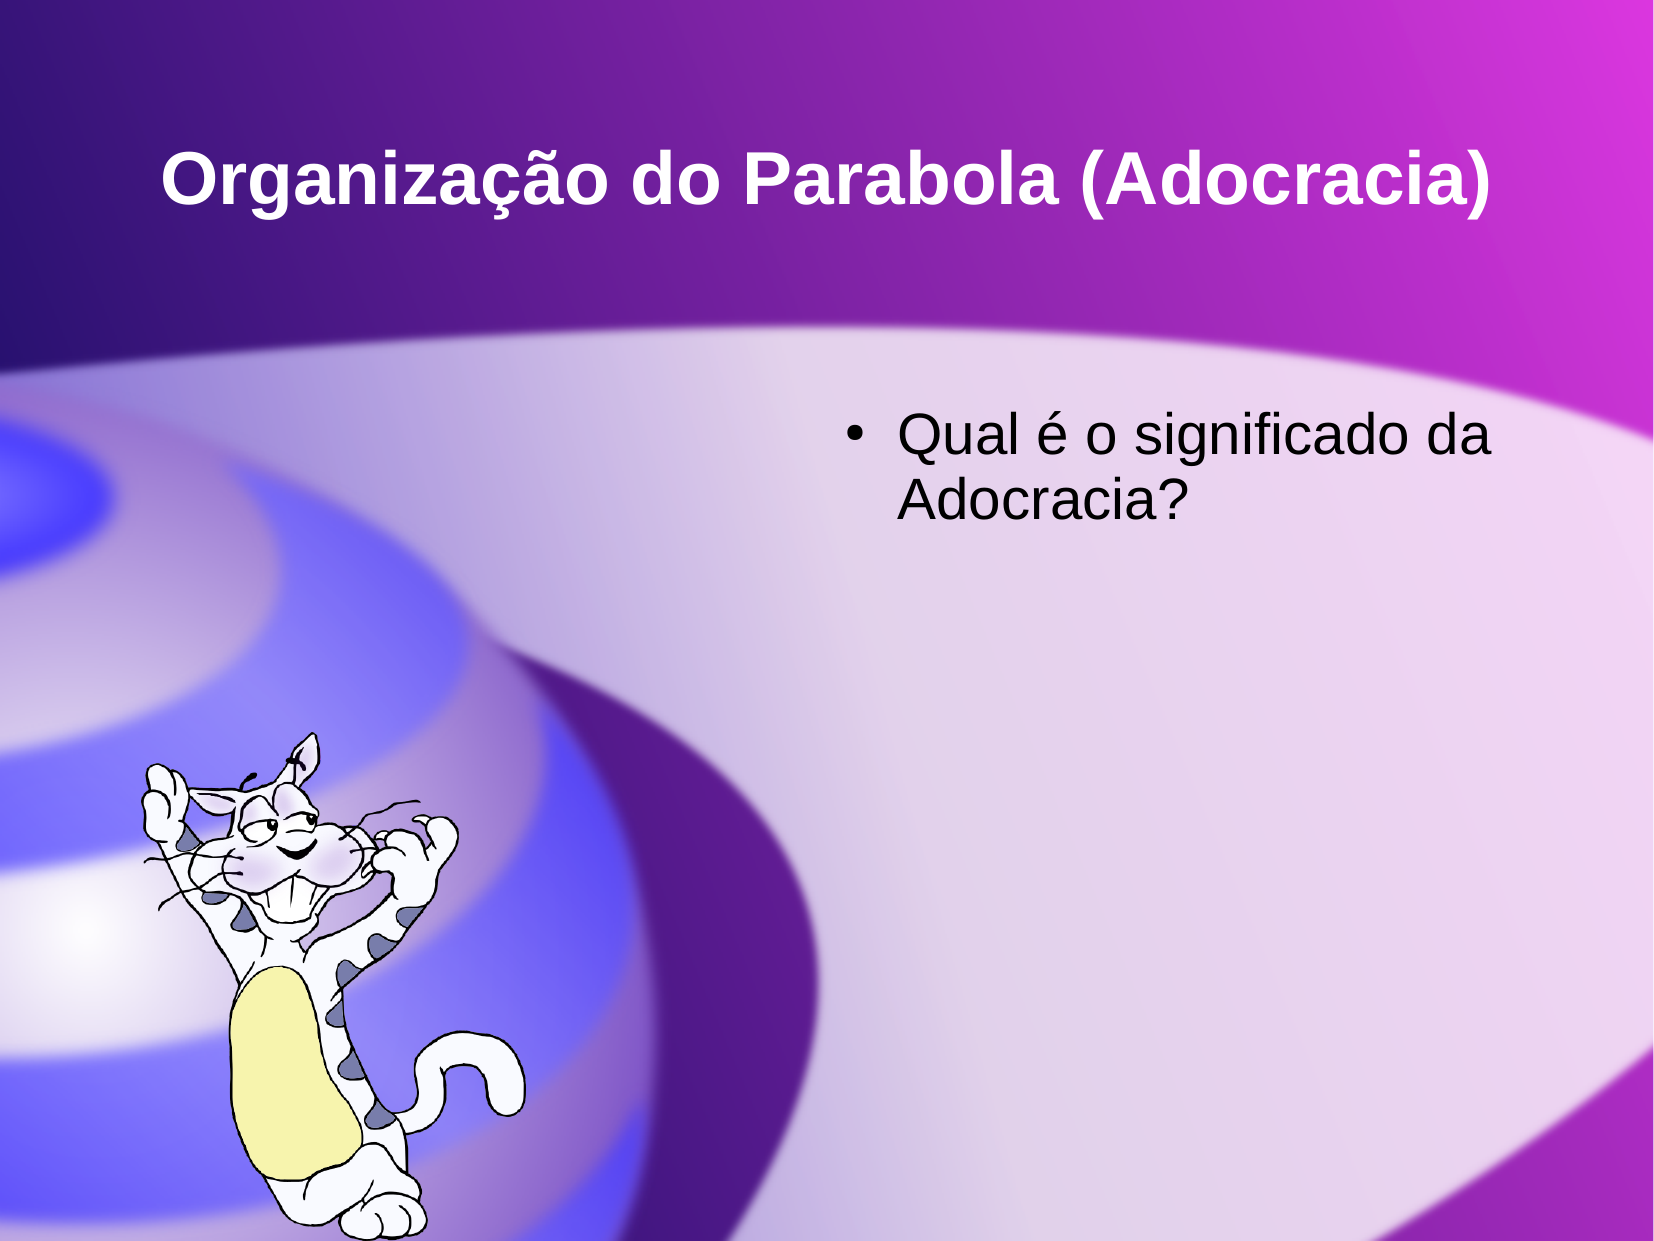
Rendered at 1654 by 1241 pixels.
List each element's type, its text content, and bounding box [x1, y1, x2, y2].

list Qual é o significado da Adocracia? [826, 401, 1642, 1205]
title Organização do Parabola (Adocracia) [82, 50, 1571, 308]
picture [0, 0, 1654, 1241]
